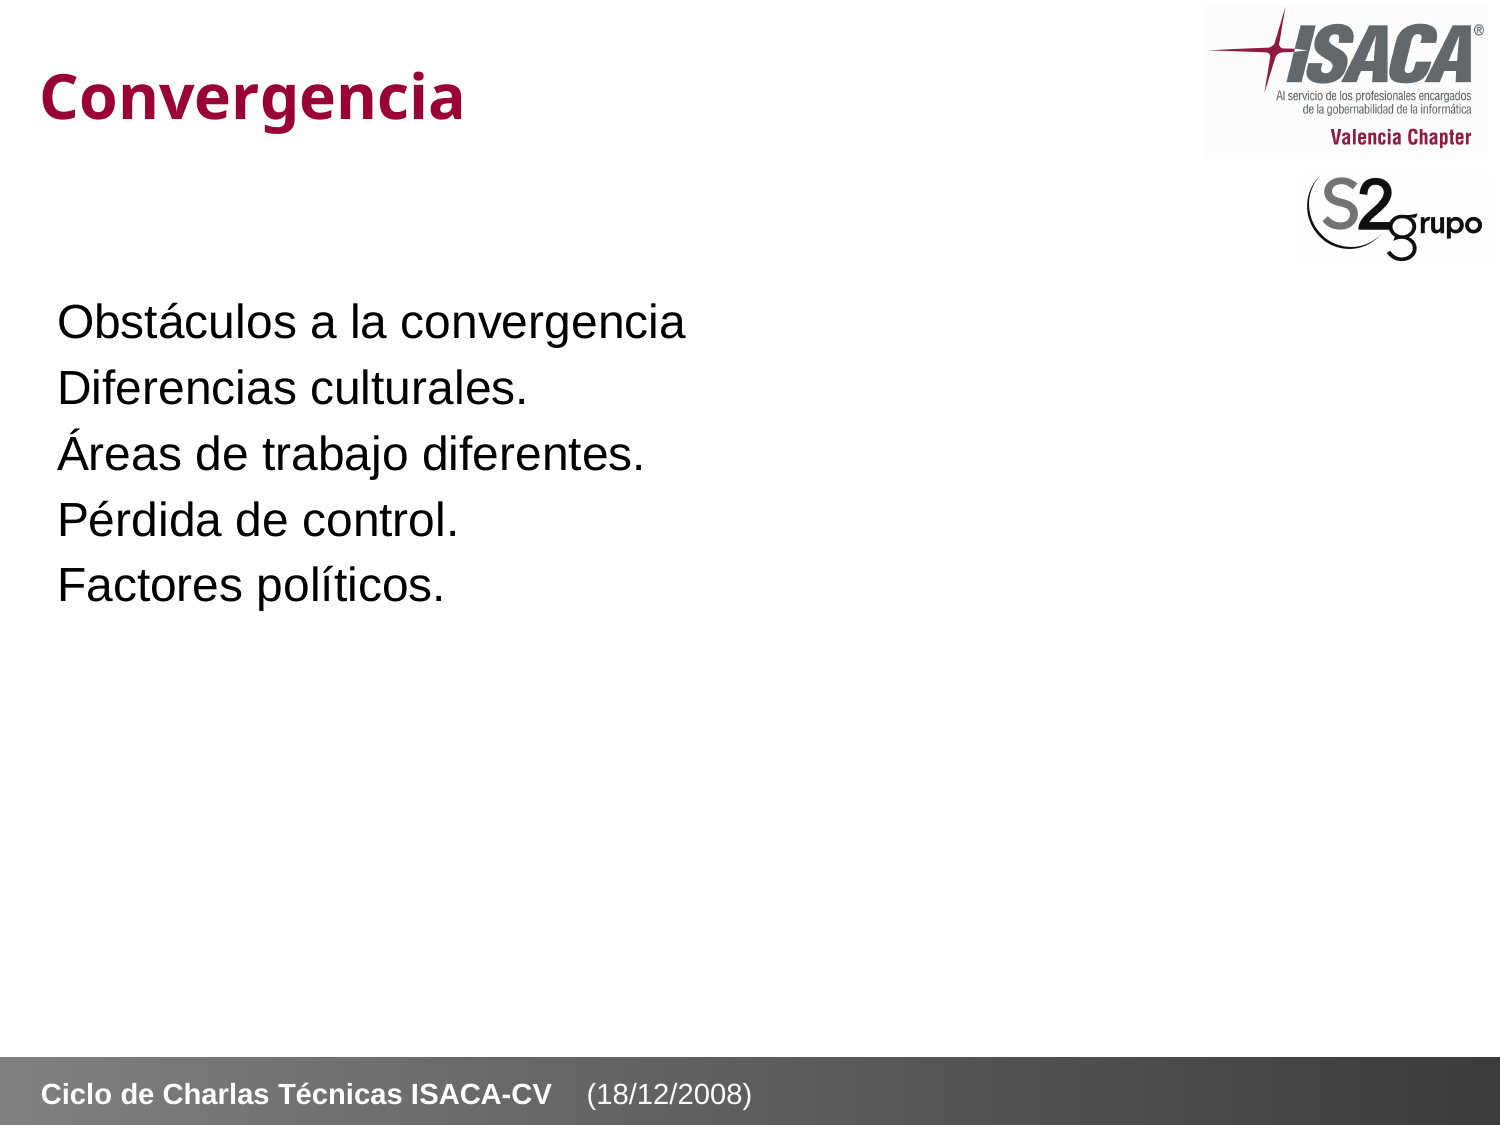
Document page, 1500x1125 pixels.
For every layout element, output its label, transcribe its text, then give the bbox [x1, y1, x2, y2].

picture [1204, 5, 1488, 159]
title Convergencia [39, 45, 1199, 233]
list Obstáculos a la convergencia Diferencias culturales. Áreas de trabajo diferentes. Pérdida de control. Factores políticos. [42, 287, 1472, 1026]
picture [1299, 171, 1493, 266]
